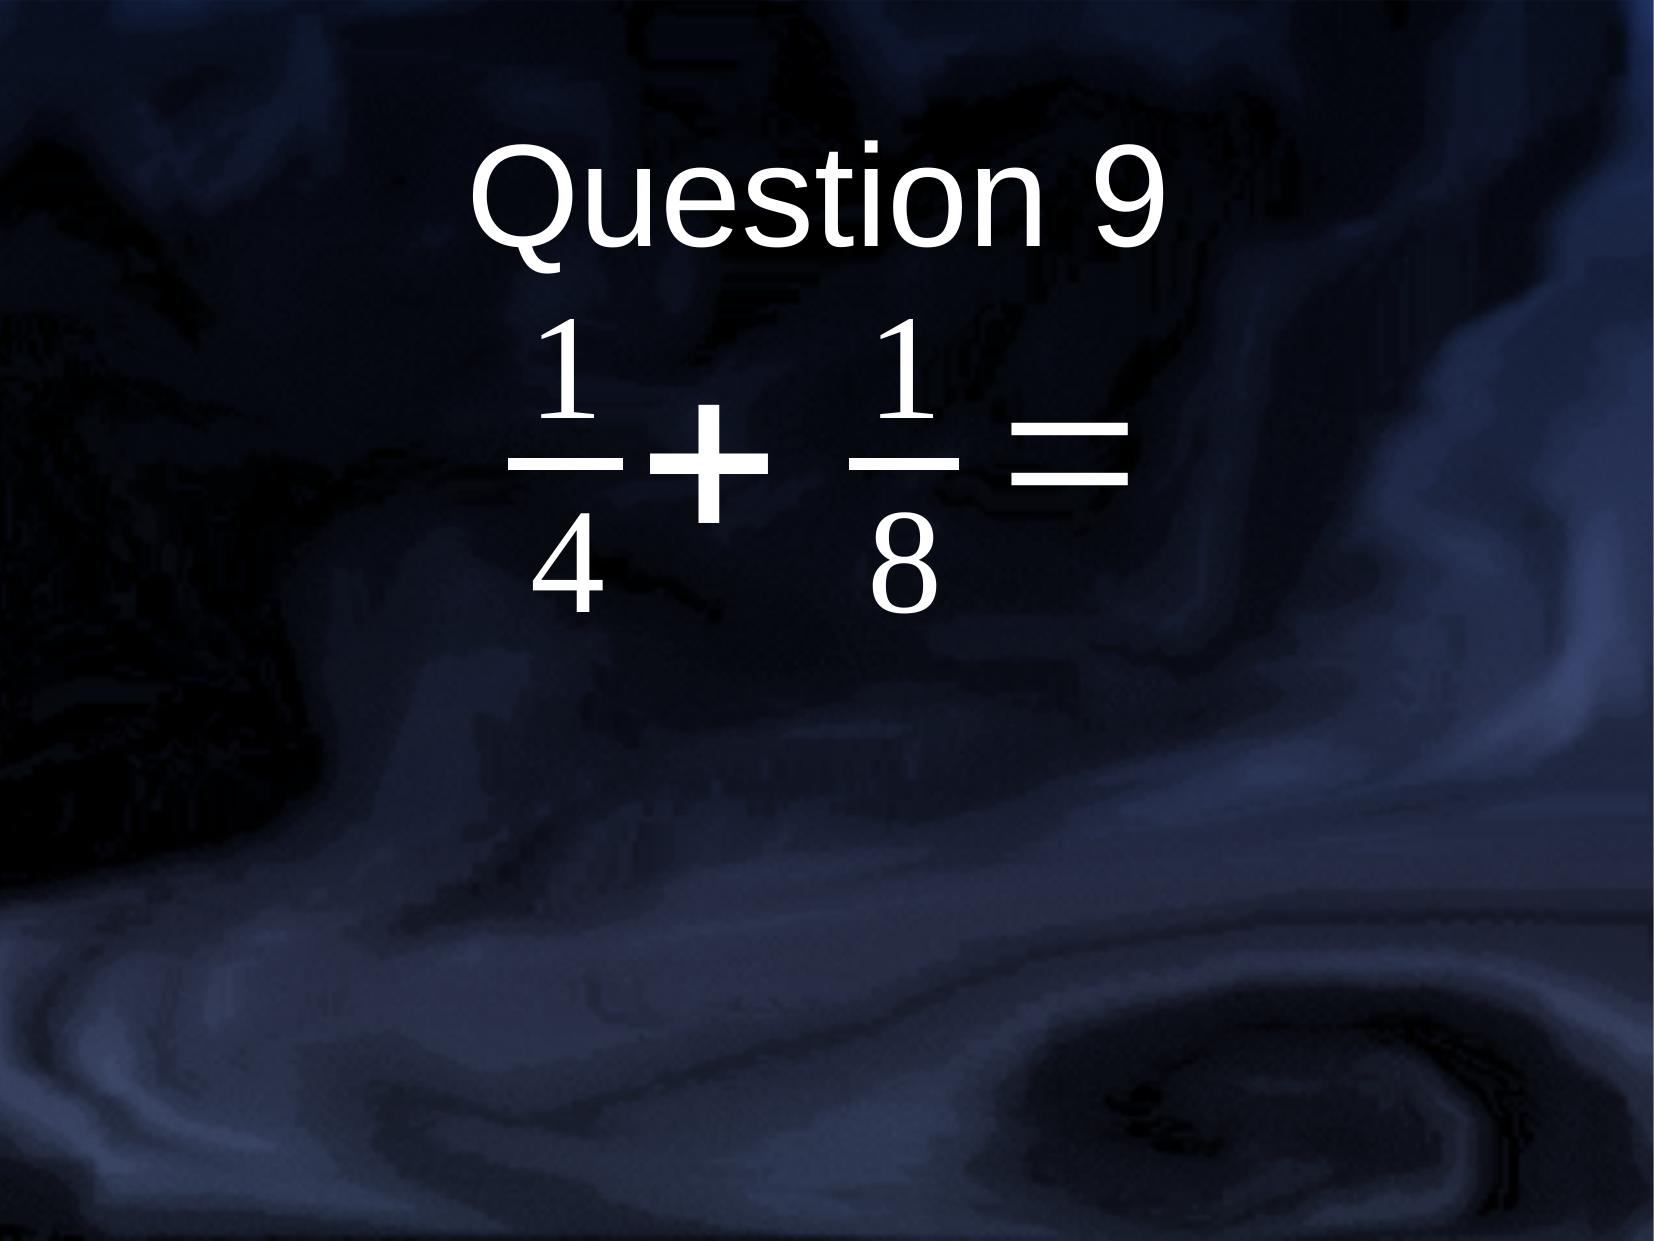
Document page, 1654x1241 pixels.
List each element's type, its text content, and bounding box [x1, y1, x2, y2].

chart [495, 285, 1153, 645]
picture [0, 0, 1654, 1241]
subtitle Question 9 [75, 105, 1564, 511]
